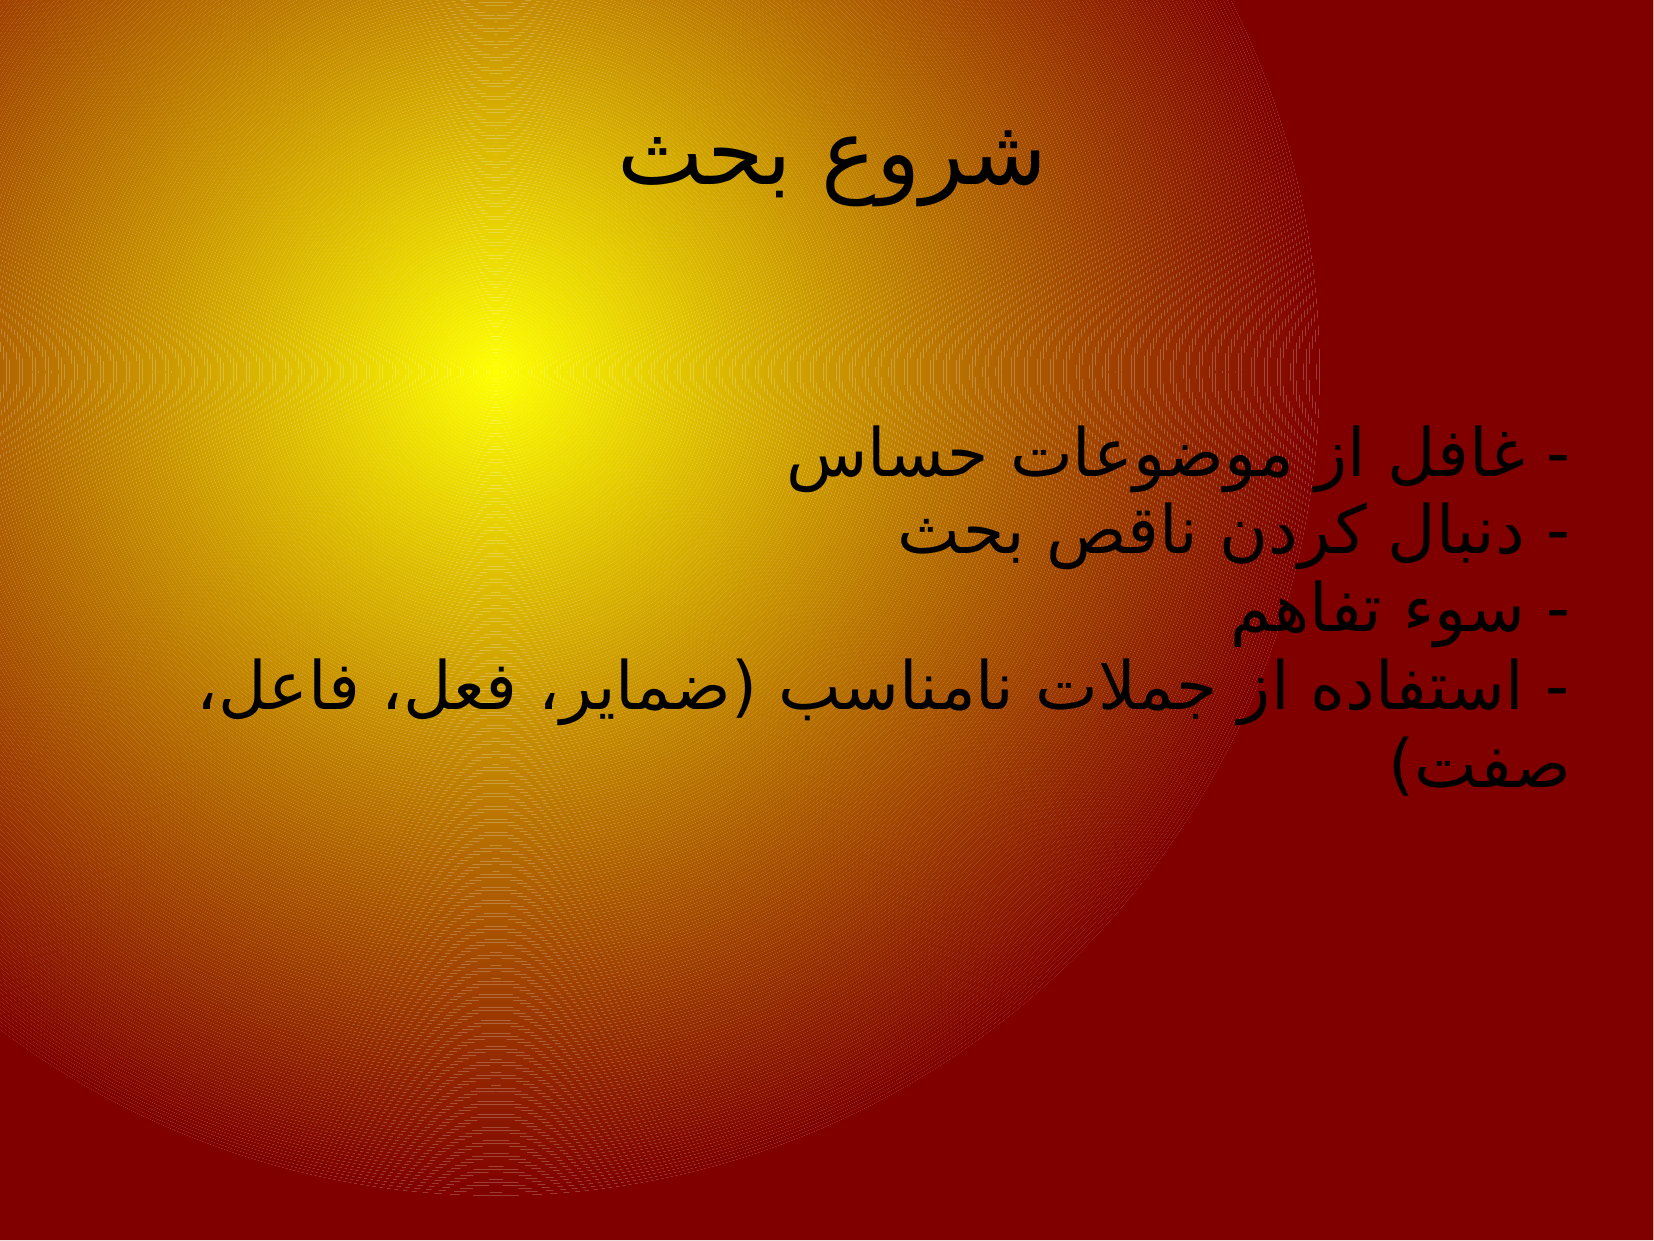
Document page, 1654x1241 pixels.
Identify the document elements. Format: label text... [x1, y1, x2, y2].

subtitle - غافل از موضوعات حساس - دنبال کردن ناقص بحث - سوء تفاهم - استفاده از جملات نامناسب (ضمایر، فعل، فاعل، صفت) [82, 290, 1571, 1109]
title شروع بحث [82, 49, 1571, 257]
